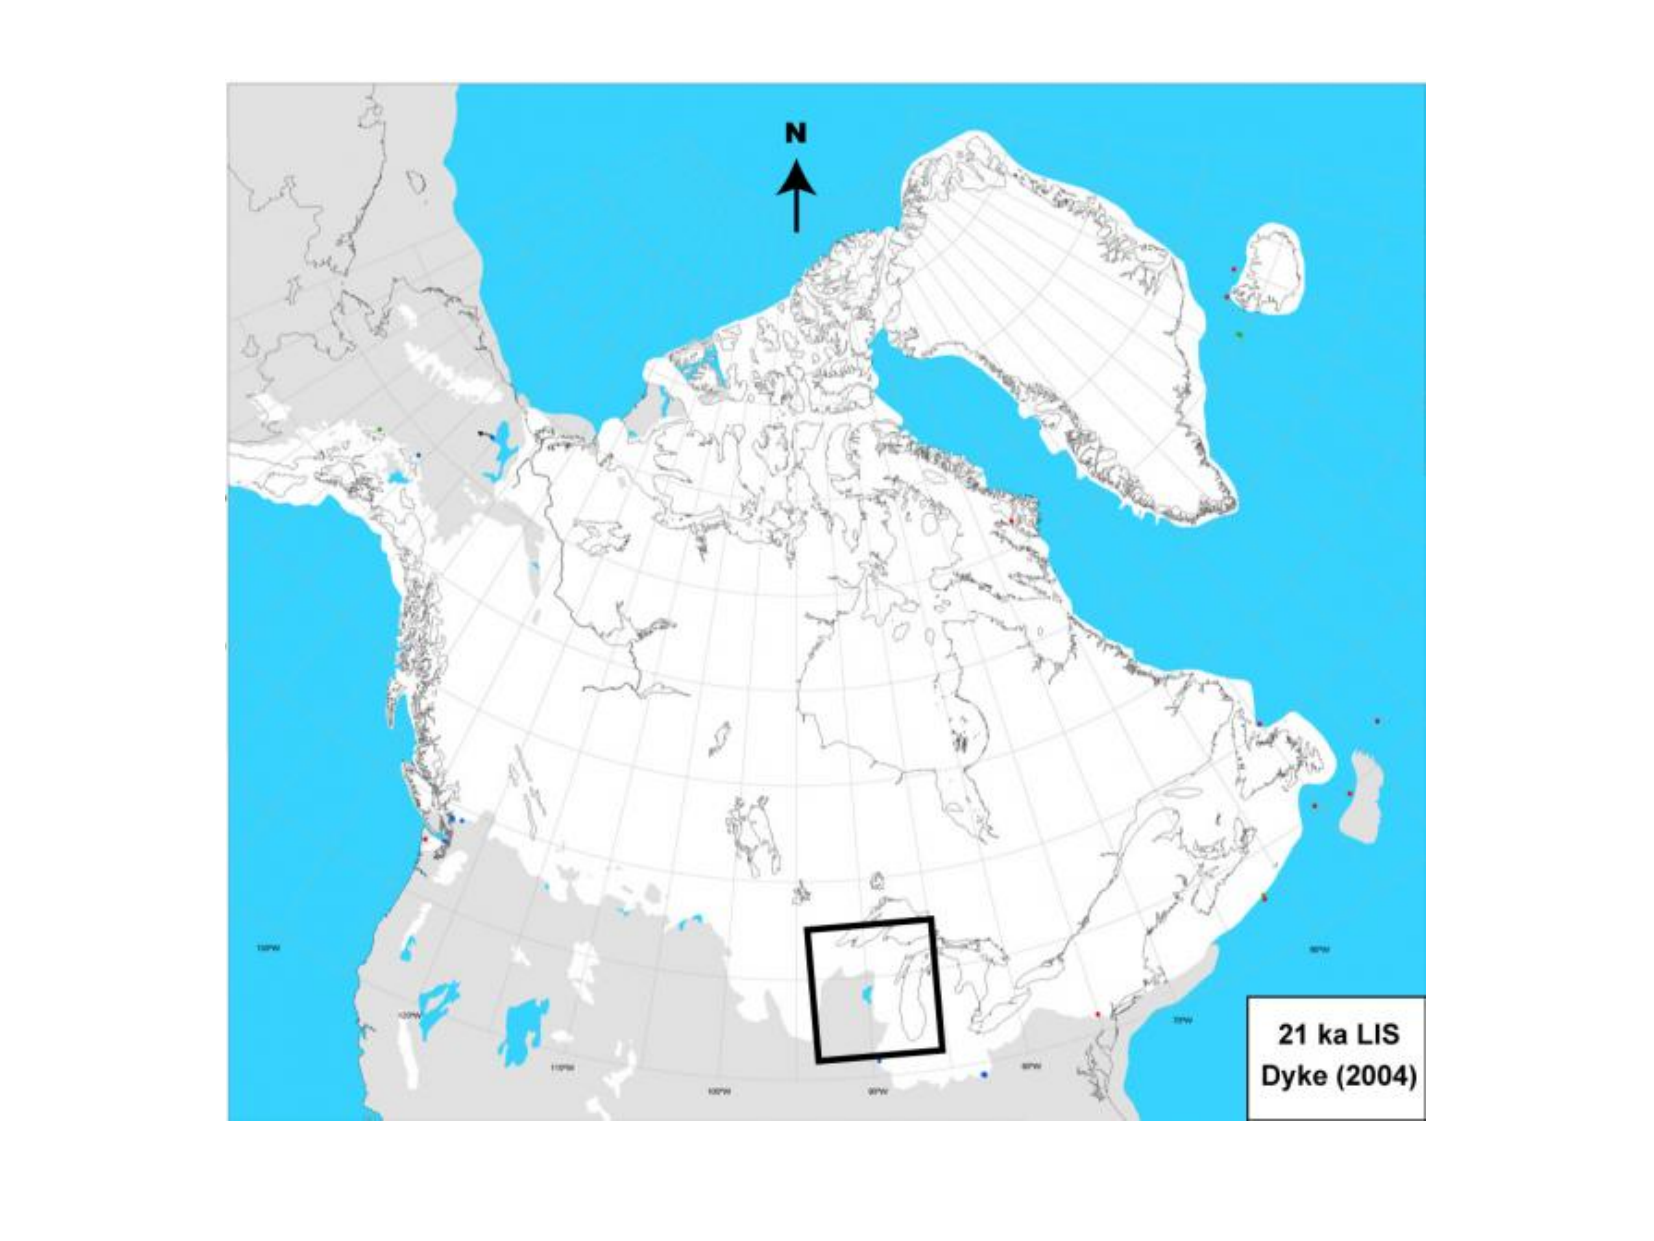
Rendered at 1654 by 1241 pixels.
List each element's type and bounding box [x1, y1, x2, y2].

picture [225, 79, 1426, 1121]
